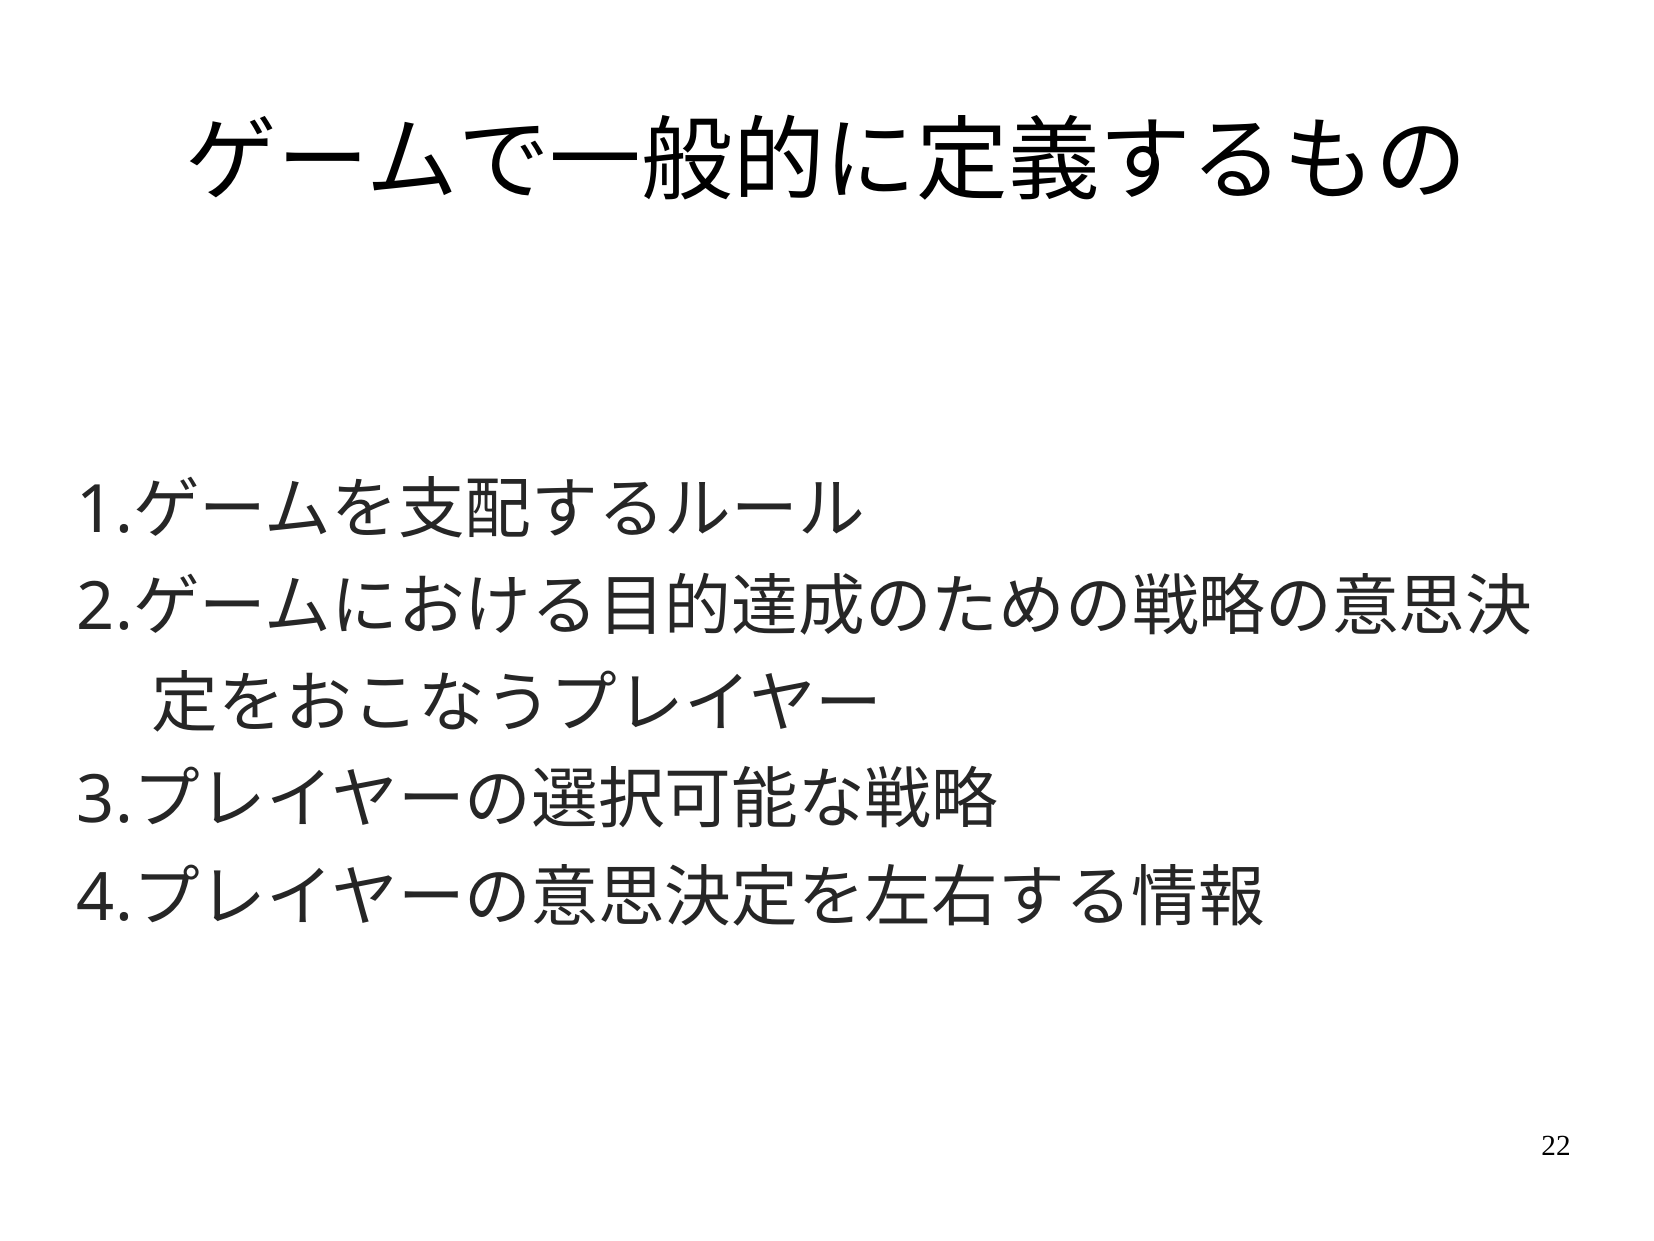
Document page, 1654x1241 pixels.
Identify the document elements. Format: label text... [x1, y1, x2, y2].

subtitle 1.ゲームを支配するルール 2.ゲームにおける目的達成のための戦略の意思決定をおこなうプレイヤー 3.プレイヤーの選択可能な戦略 4.プレイヤーの意思決定を左右する情報 [76, 295, 1565, 1099]
title ゲームで一般的に定義するもの [82, 56, 1571, 250]
